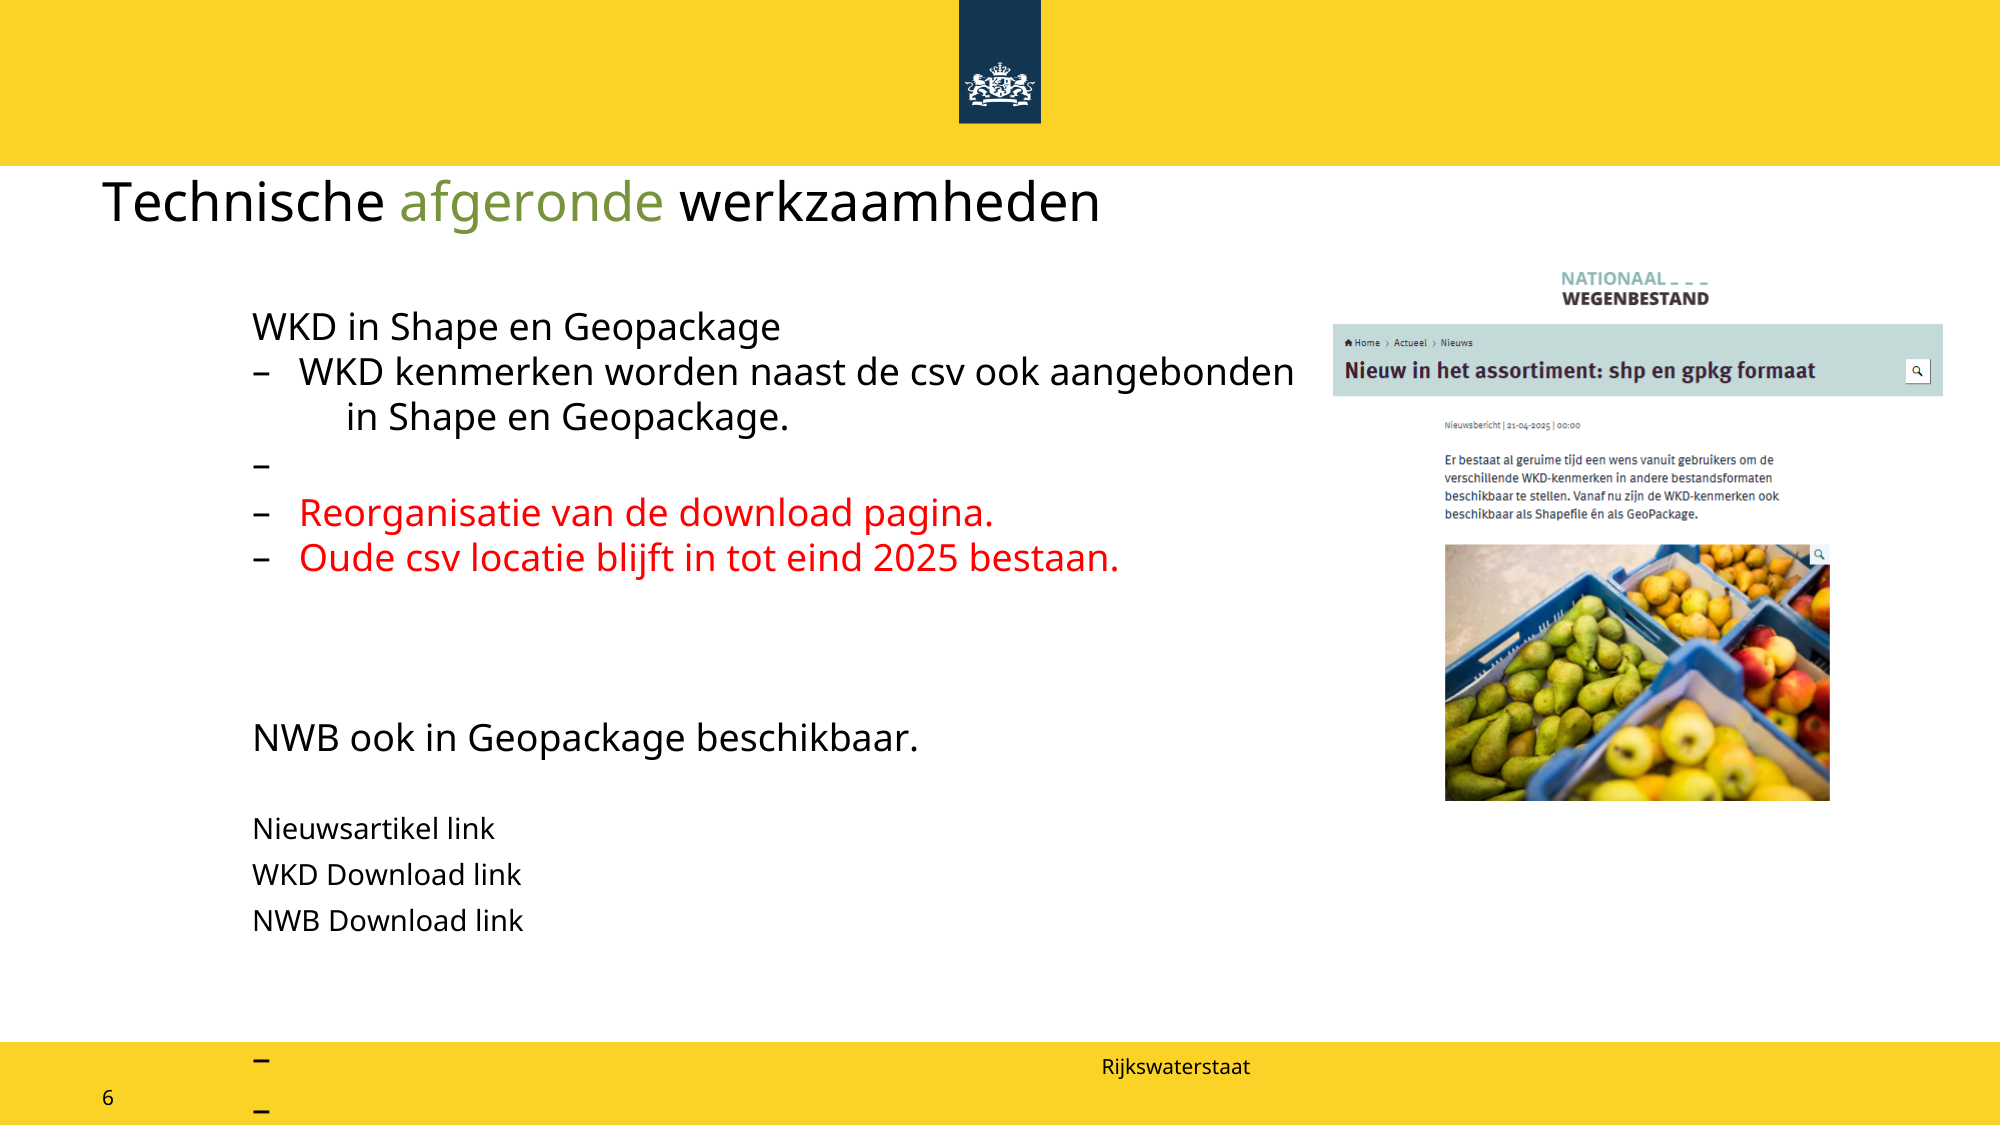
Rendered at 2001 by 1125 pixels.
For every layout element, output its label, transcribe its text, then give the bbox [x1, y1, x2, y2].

title Technische afgeronde werkzaamheden [102, 162, 1940, 244]
picture [1333, 267, 1943, 814]
text_box 6 [102, 1084, 519, 1105]
list WKD in Shape en Geopackage WKD kenmerken worden naast de csv ook aangebonden in Shape en Geopackage. Reorganisatie van de download pagina. Oude csv locatie blijft in tot eind 2025 bestaan. NWB ook in Geopackage beschikbaar. Nieuwsartikel link WKD Download link NWB Download link [102, 302, 1334, 1019]
